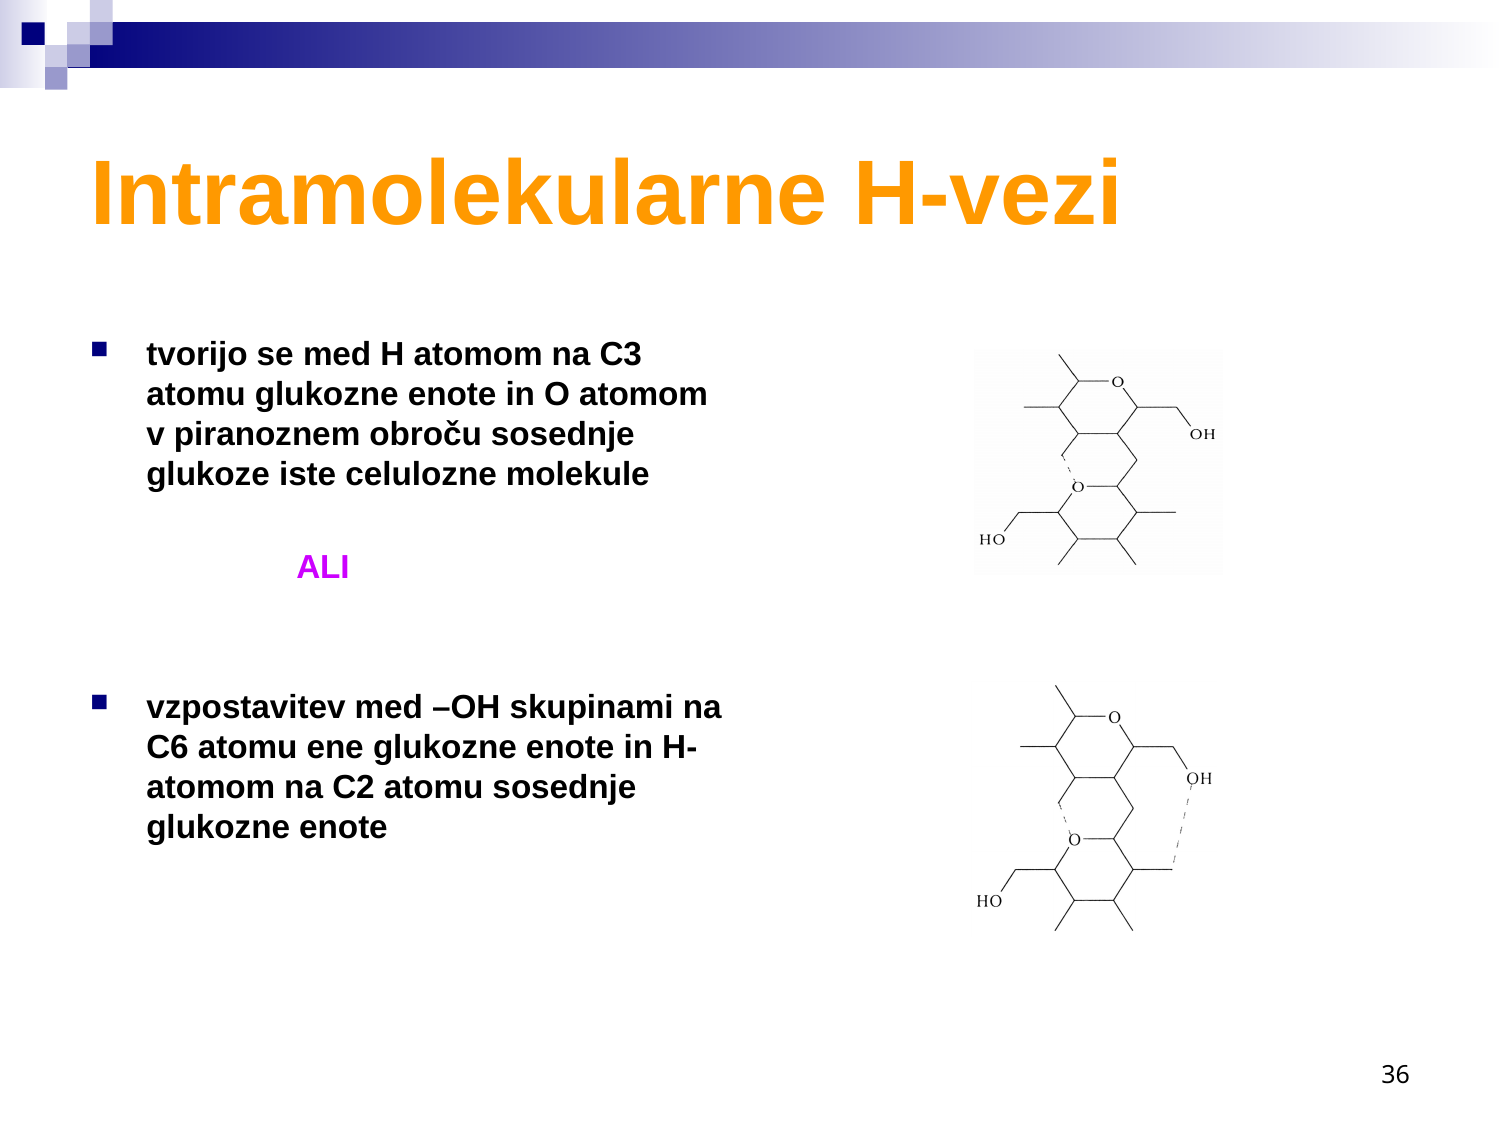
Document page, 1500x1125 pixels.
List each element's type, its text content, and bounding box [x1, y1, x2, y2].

picture [971, 681, 1217, 937]
slide_number <number> [1074, 1025, 1425, 1100]
picture [974, 349, 1223, 575]
title Intramolekularne H-vezi [75, 75, 1425, 300]
list tvorijo se med H atomom na C3 atomu glukozne enote in O atomom v piranoznem obroču sosednje glukoze iste celulozne molekule ALI vzpostavitev med –OH skupinami na C6 atomu ene glukozne enote in H-atomom na C2 atomu sosednje glukozne enote [75, 324, 738, 963]
